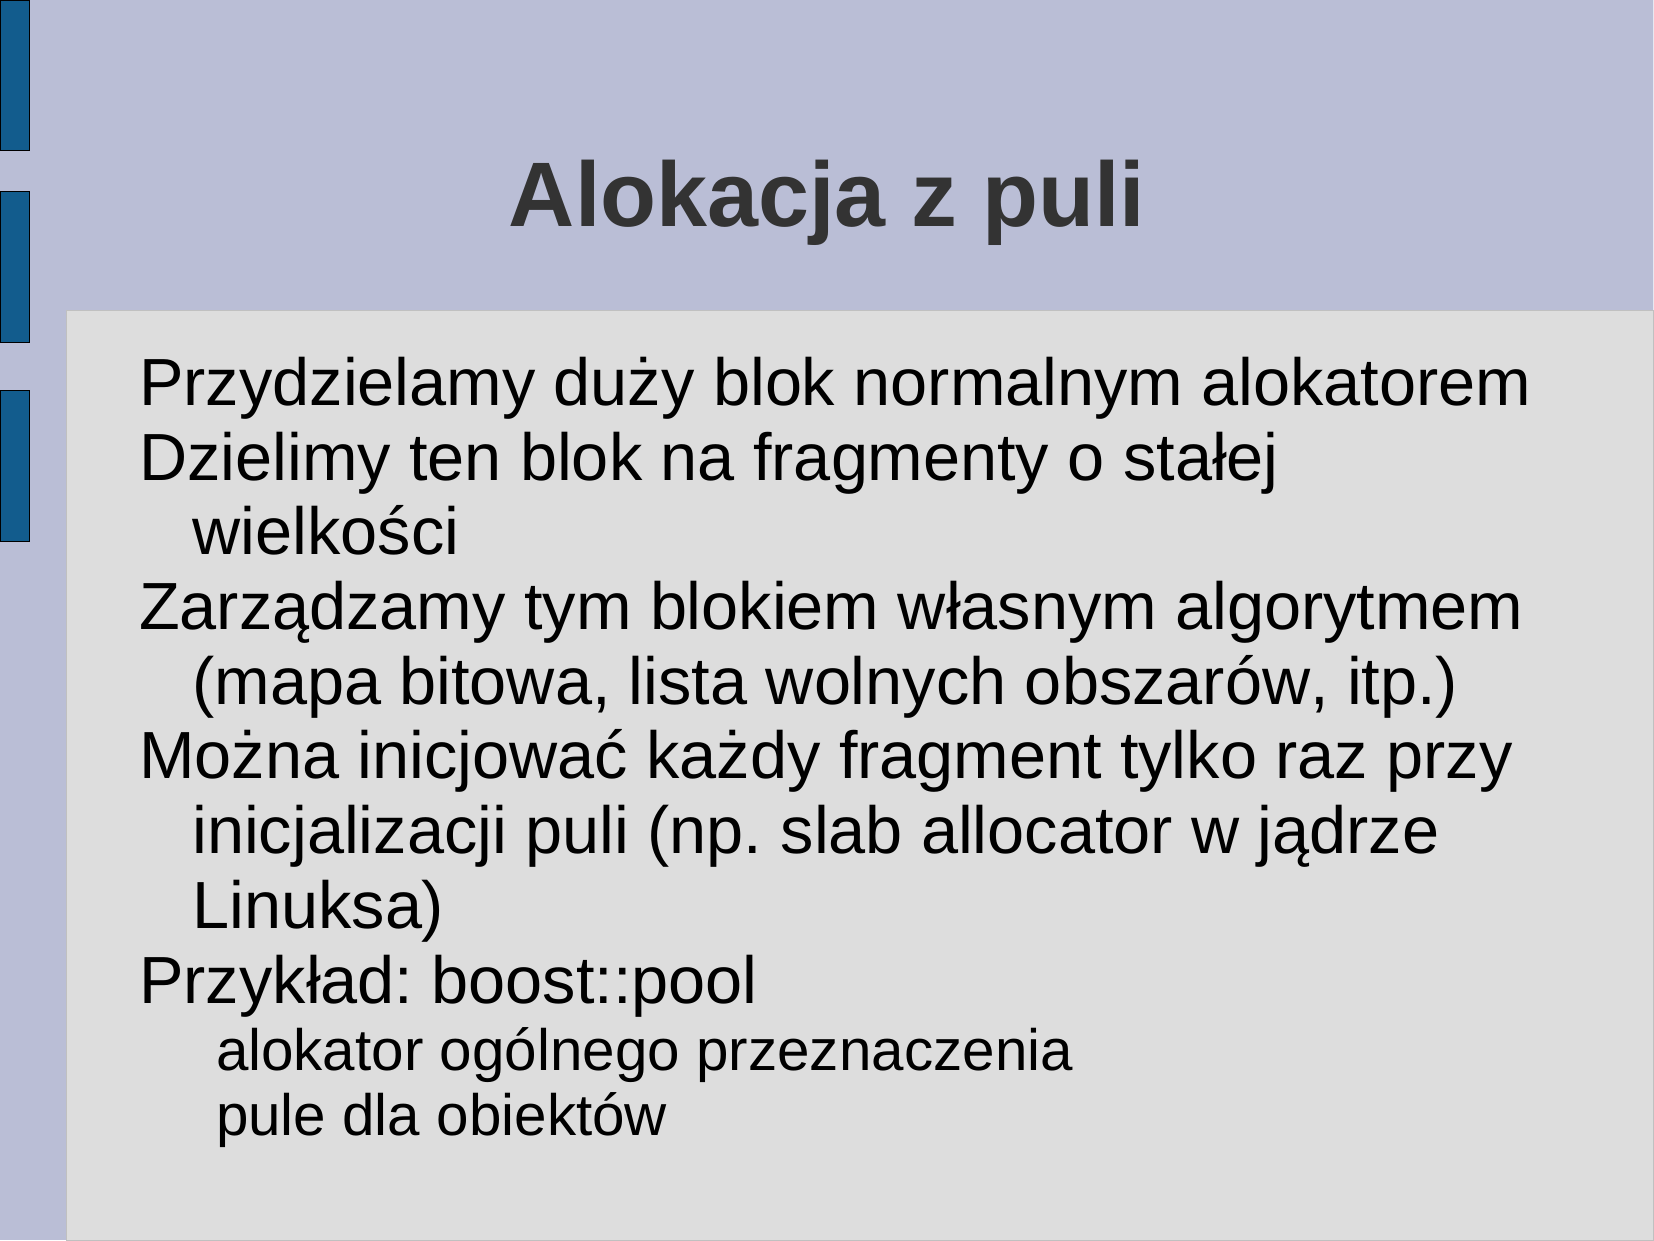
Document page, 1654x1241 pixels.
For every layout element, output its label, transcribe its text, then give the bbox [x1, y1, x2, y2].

list Przydzielamy duży blok normalnym alokatorem Dzielimy ten blok na fragmenty o stałej wielkości Zarządzamy tym blokiem własnym algorytmem (mapa bitowa, lista wolnych obszarów, itp.) Można inicjować każdy fragment tylko raz przy inicjalizacji puli (np. slab allocator w jądrze Linuksa) Przykład: boost::pool alokator ogólnego przeznaczenia pule dla obiektów [121, 344, 1534, 1127]
title Alokacja z puli [121, 91, 1534, 299]
